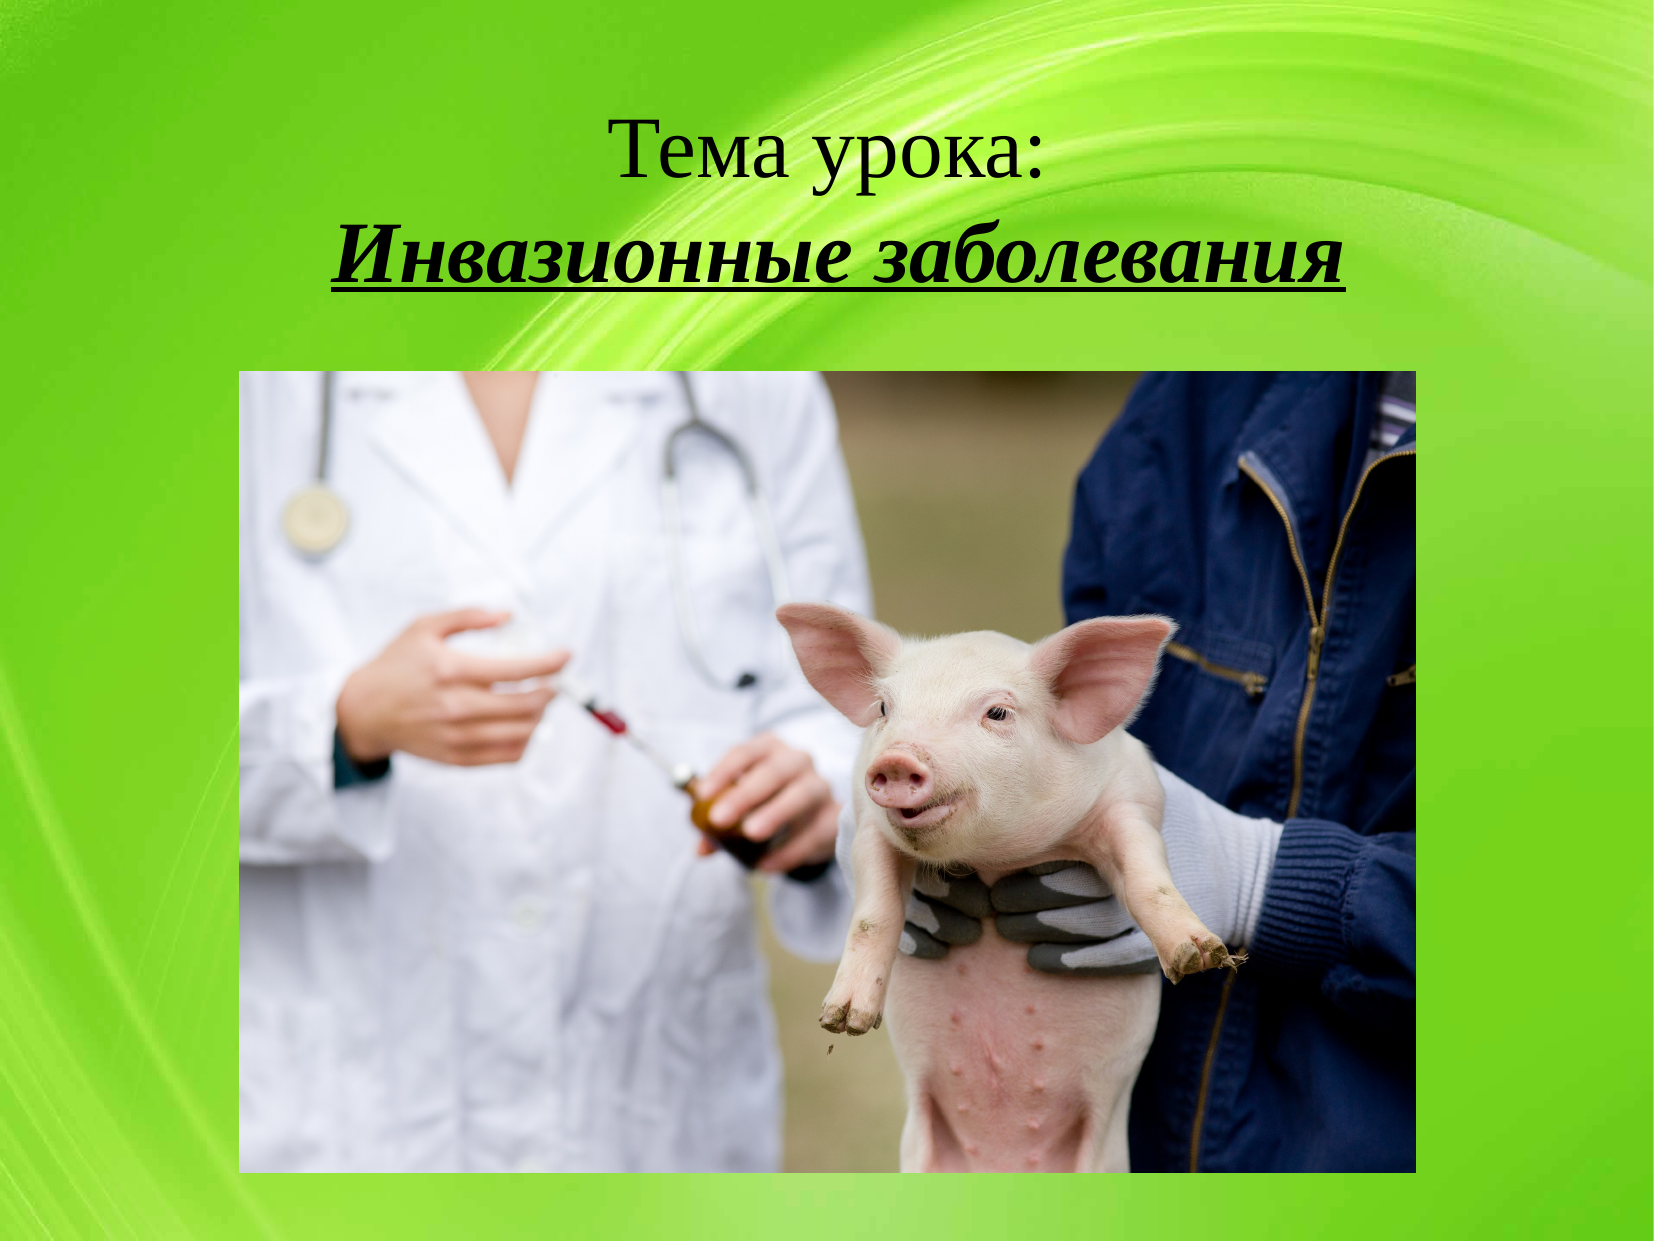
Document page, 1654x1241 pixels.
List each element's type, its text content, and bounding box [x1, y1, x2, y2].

picture [239, 371, 1416, 1173]
title Тема урока: Инвазионные заболевания [121, 91, 1534, 299]
